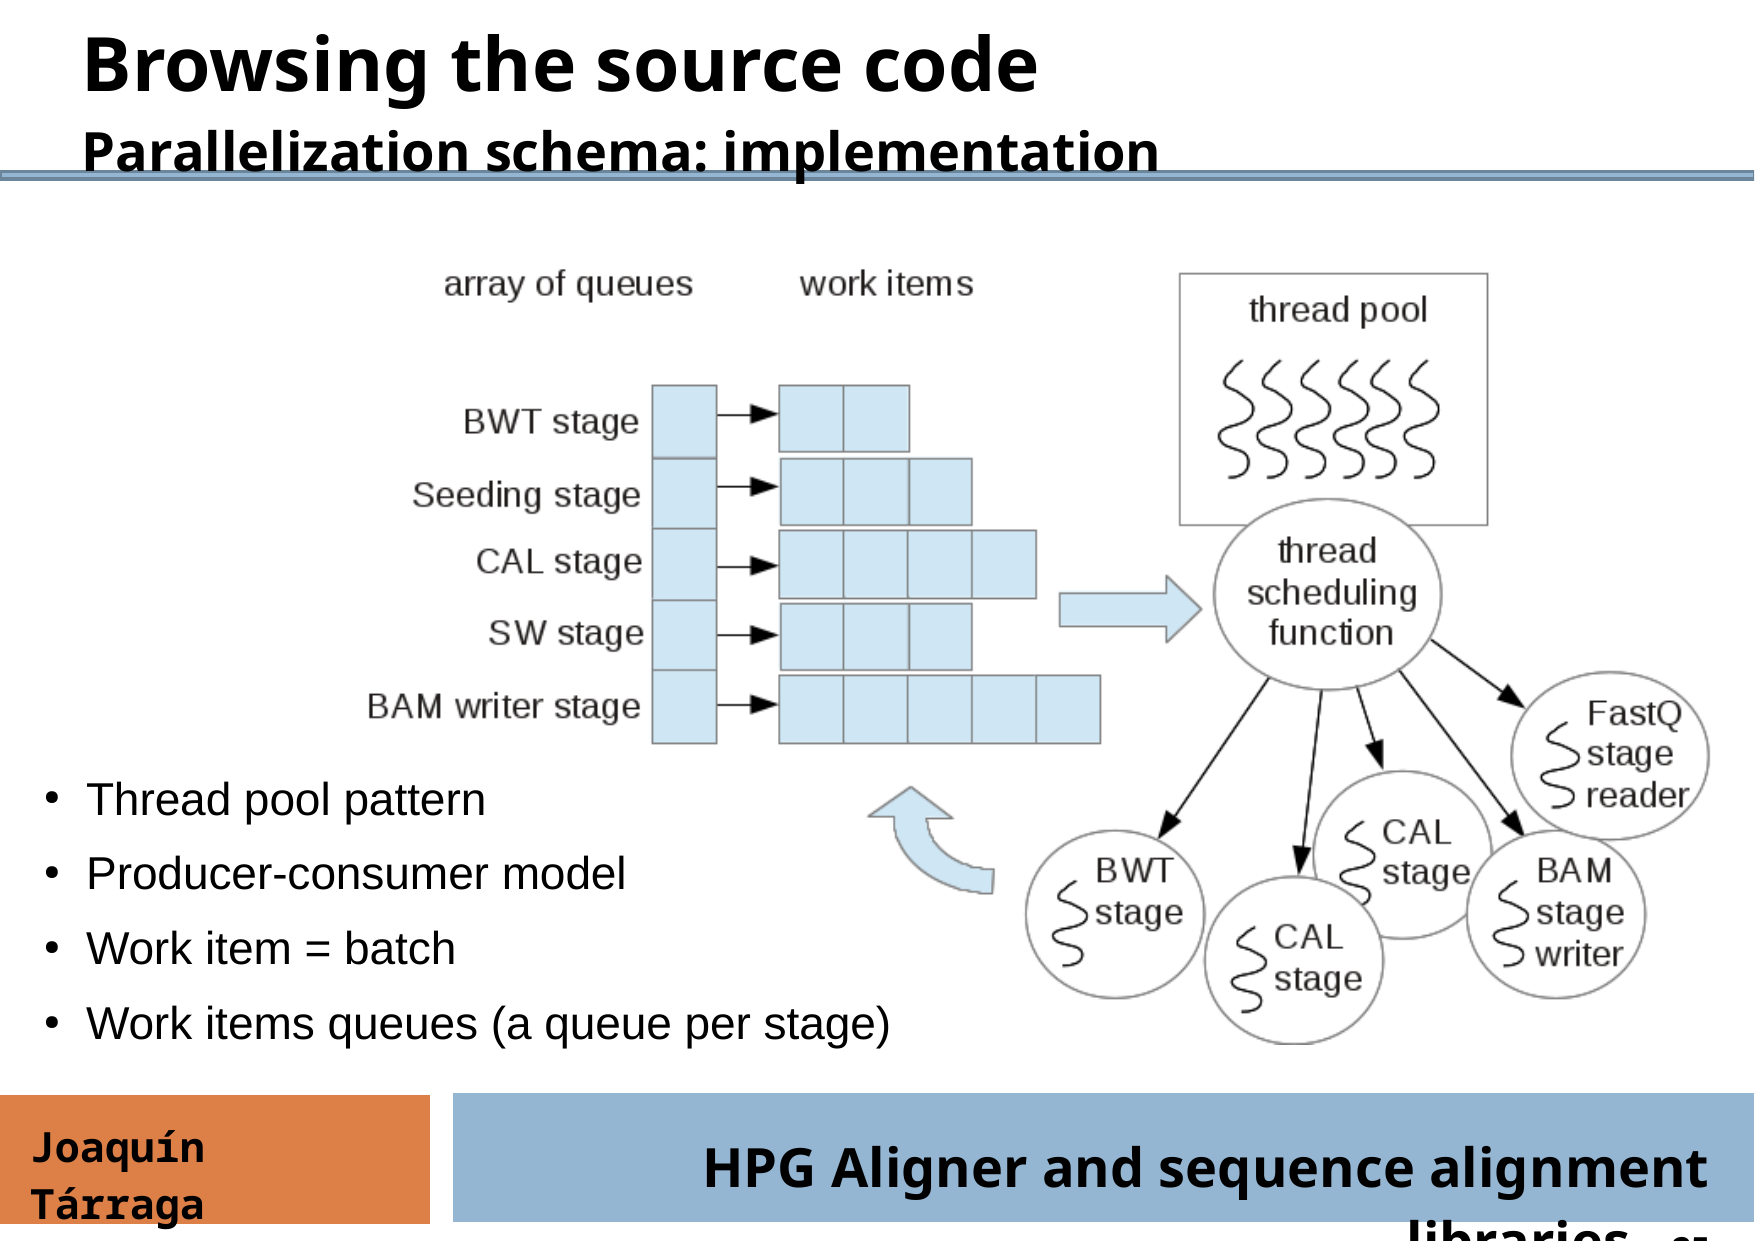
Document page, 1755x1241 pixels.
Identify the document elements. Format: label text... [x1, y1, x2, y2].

text_box Joaquín Tárraga jtarraga@cipf.es [15, 1110, 406, 1221]
text_box [0, 171, 796, 179]
text_box HPG Aligner and sequence alignment libraries 25 [480, 1122, 1726, 1239]
text_box [804, 171, 1754, 179]
list Thread pool pattern Producer-consumer model Work item = batch Work items queues (a queue per stage) [30, 773, 901, 1057]
picture [351, 254, 1722, 1045]
text_box Browsing the source code Parallelization schema: implementation [67, 3, 1688, 168]
